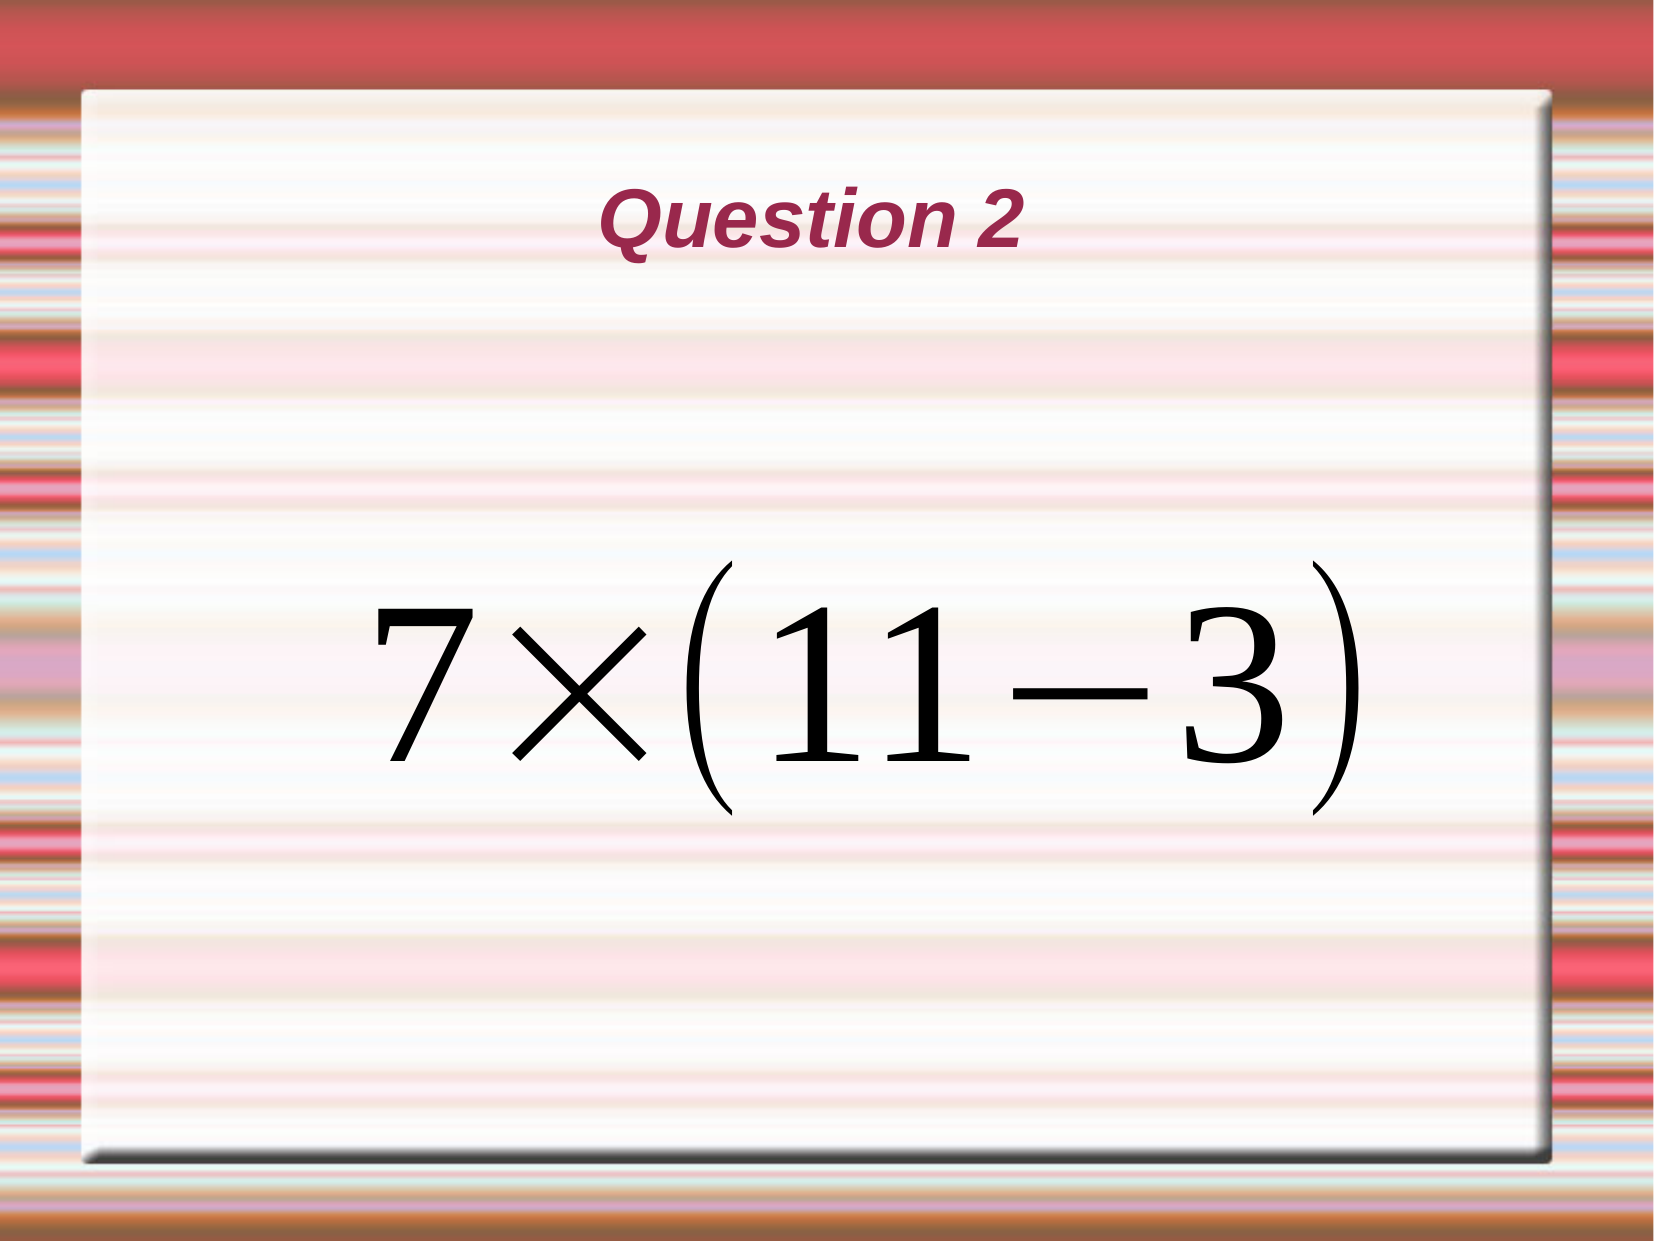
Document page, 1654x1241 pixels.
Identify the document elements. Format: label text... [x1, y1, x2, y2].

title Question 2 [88, 114, 1534, 322]
picture [0, 0, 1654, 1241]
chart [356, 548, 1386, 827]
